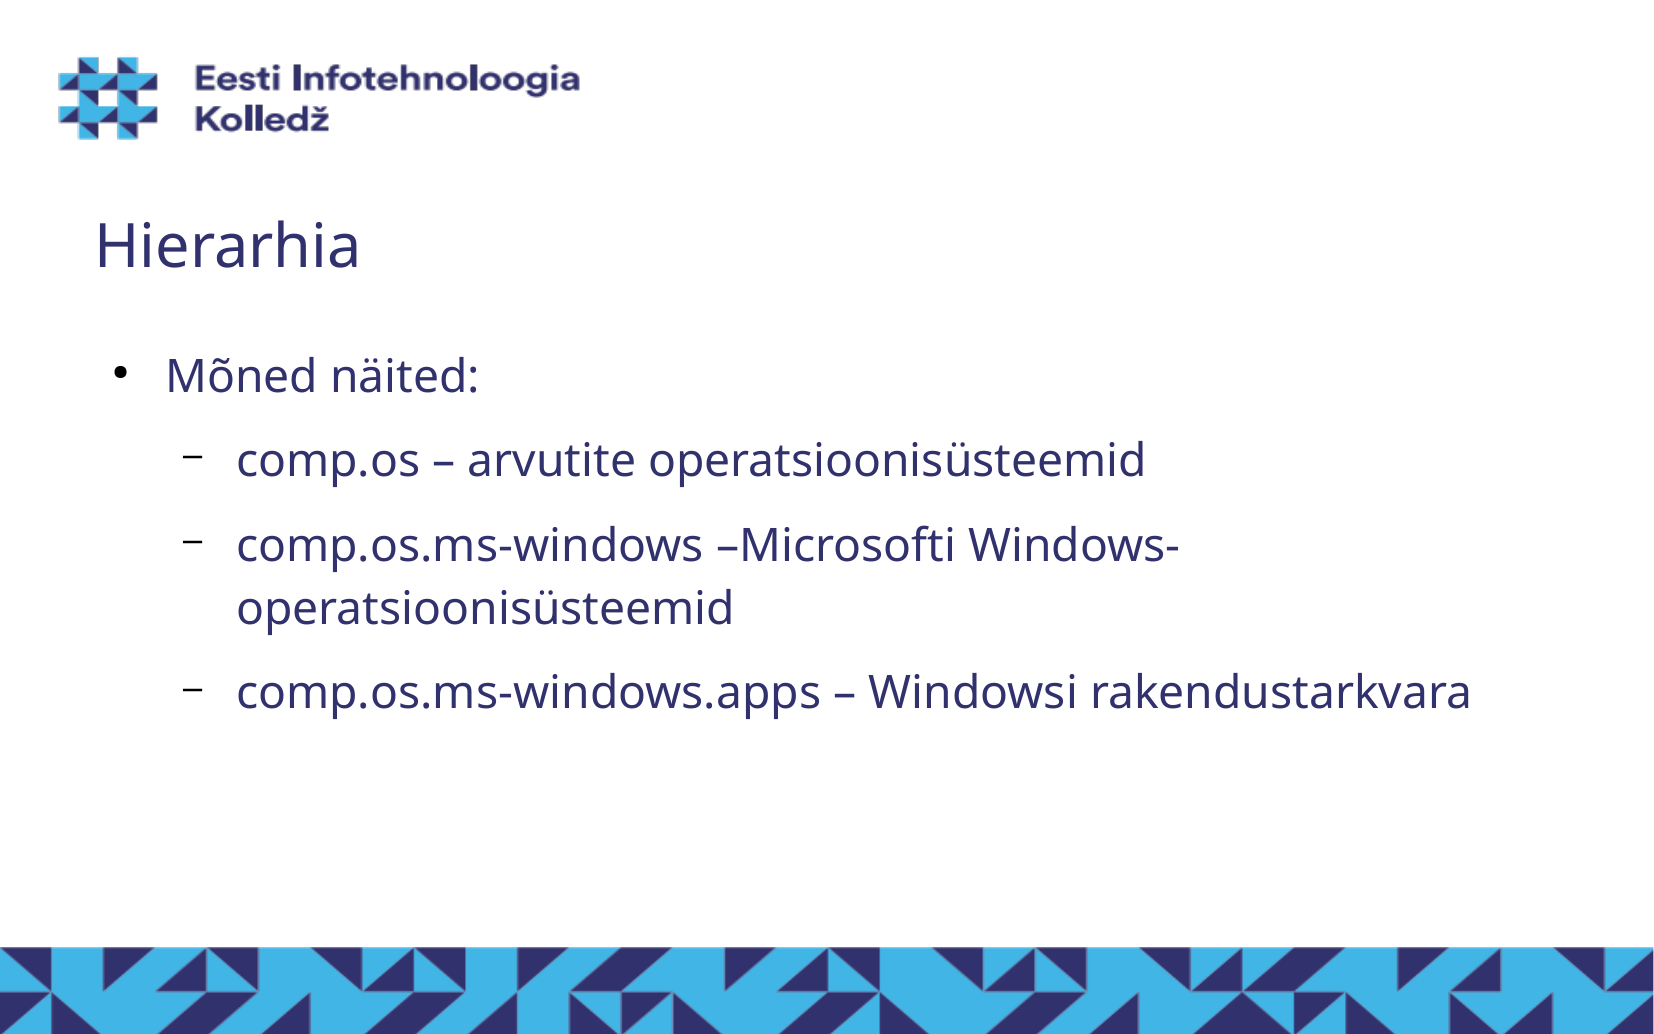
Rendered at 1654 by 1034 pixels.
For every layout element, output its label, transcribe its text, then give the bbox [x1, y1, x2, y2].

title Hierarhia [94, 157, 1607, 330]
list Mõned näited: comp.os – arvutite operatsioonisüsteemid comp.os.ms-windows –Microsofti Windows-operatsioonisüsteemid comp.os.ms-windows.apps – Windowsi rakendustarkvara [94, 342, 1607, 926]
